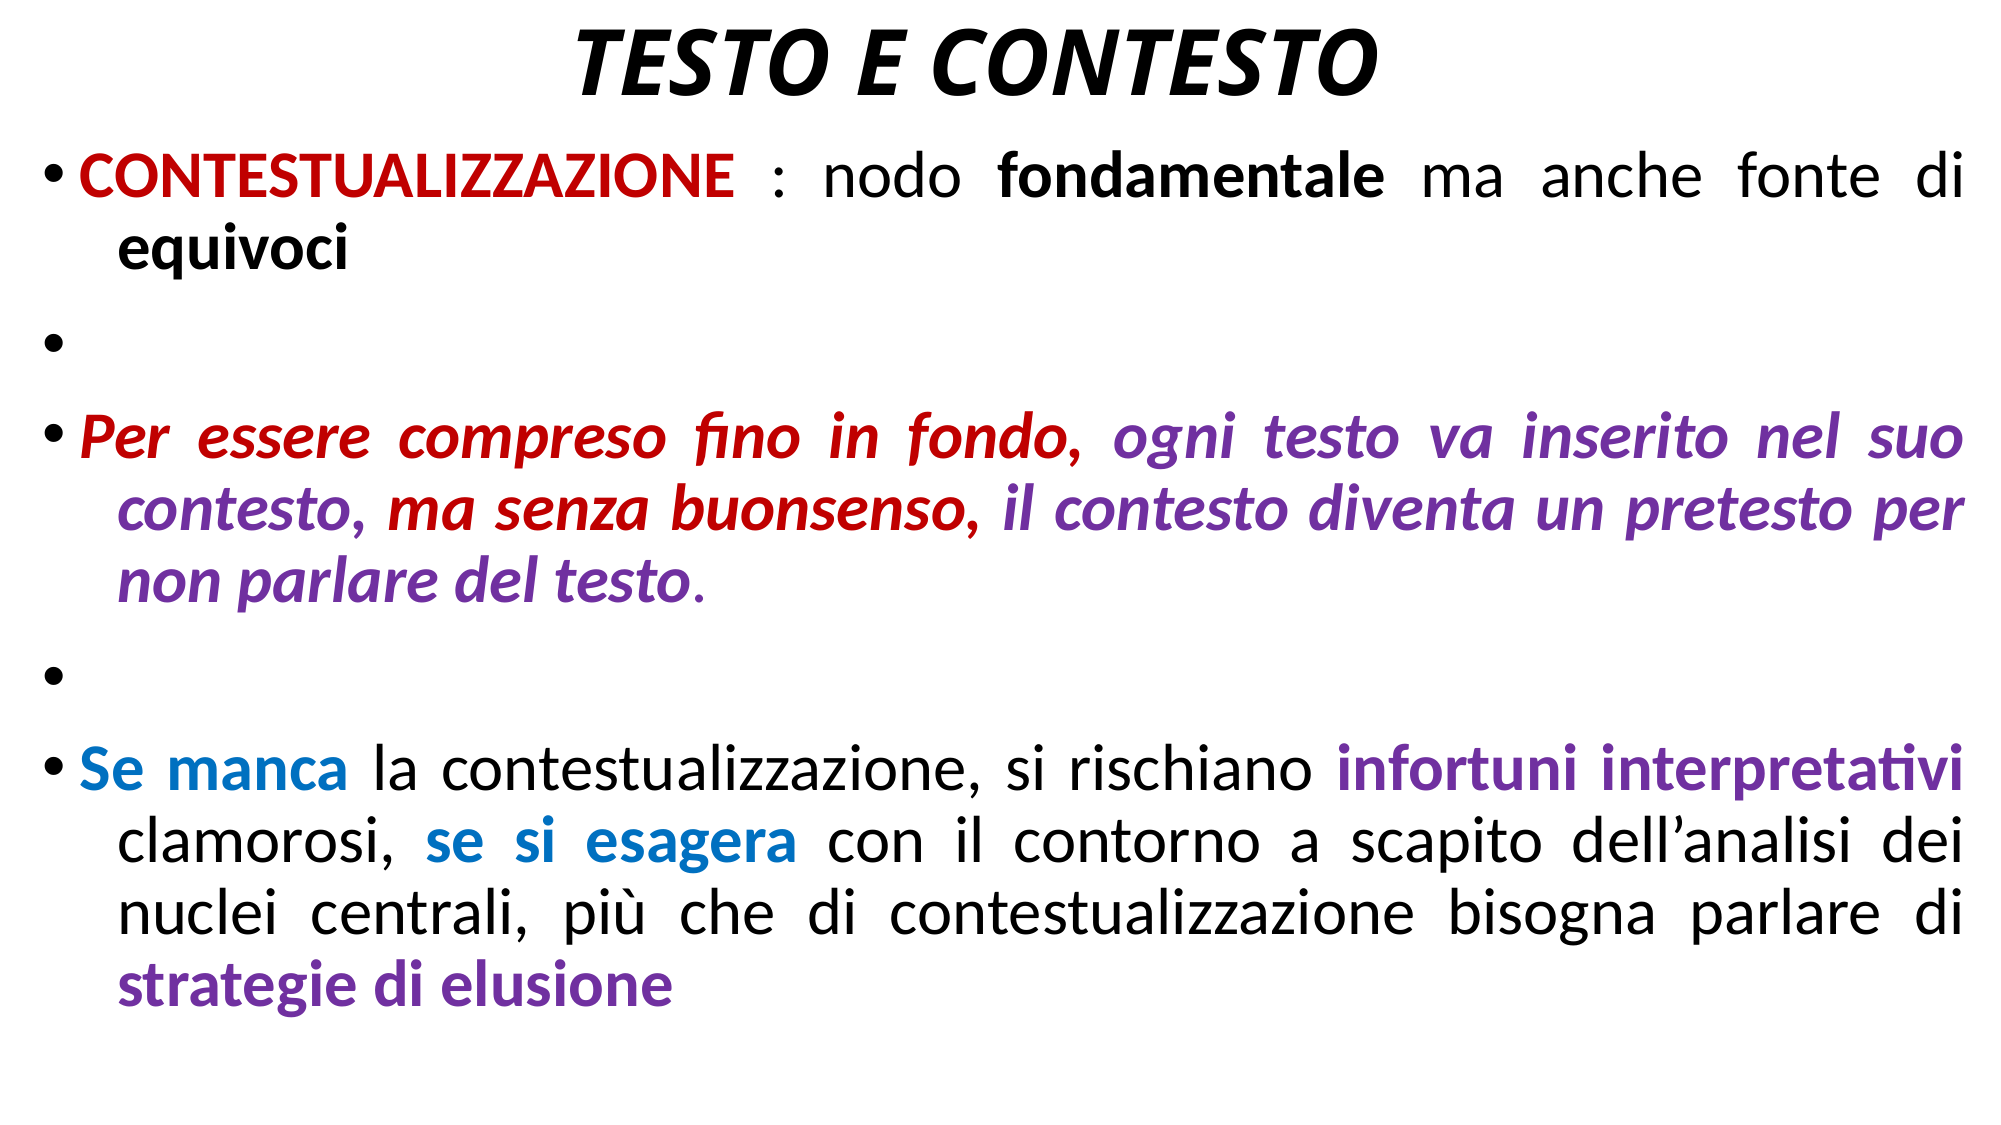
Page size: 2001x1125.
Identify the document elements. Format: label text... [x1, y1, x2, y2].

title TESTO E CONTESTO [89, 0, 1863, 132]
list CONTESTUALIZZAZIONE : nodo fondamentale ma anche fonte di equivoci Per essere compreso fino in fondo, ogni testo va inserito nel suo contesto, ma senza buonsenso, il contesto diventa un pretesto per non parlare del testo. Se manca la contestualizzazione, si rischiano infortuni interpretativi clamorosi, se si esagera con il contorno a scapito dell’analisi dei nuclei centrali, più che di contestualizzazione bisogna parlare di strategie di elusione [27, 132, 1982, 1091]
